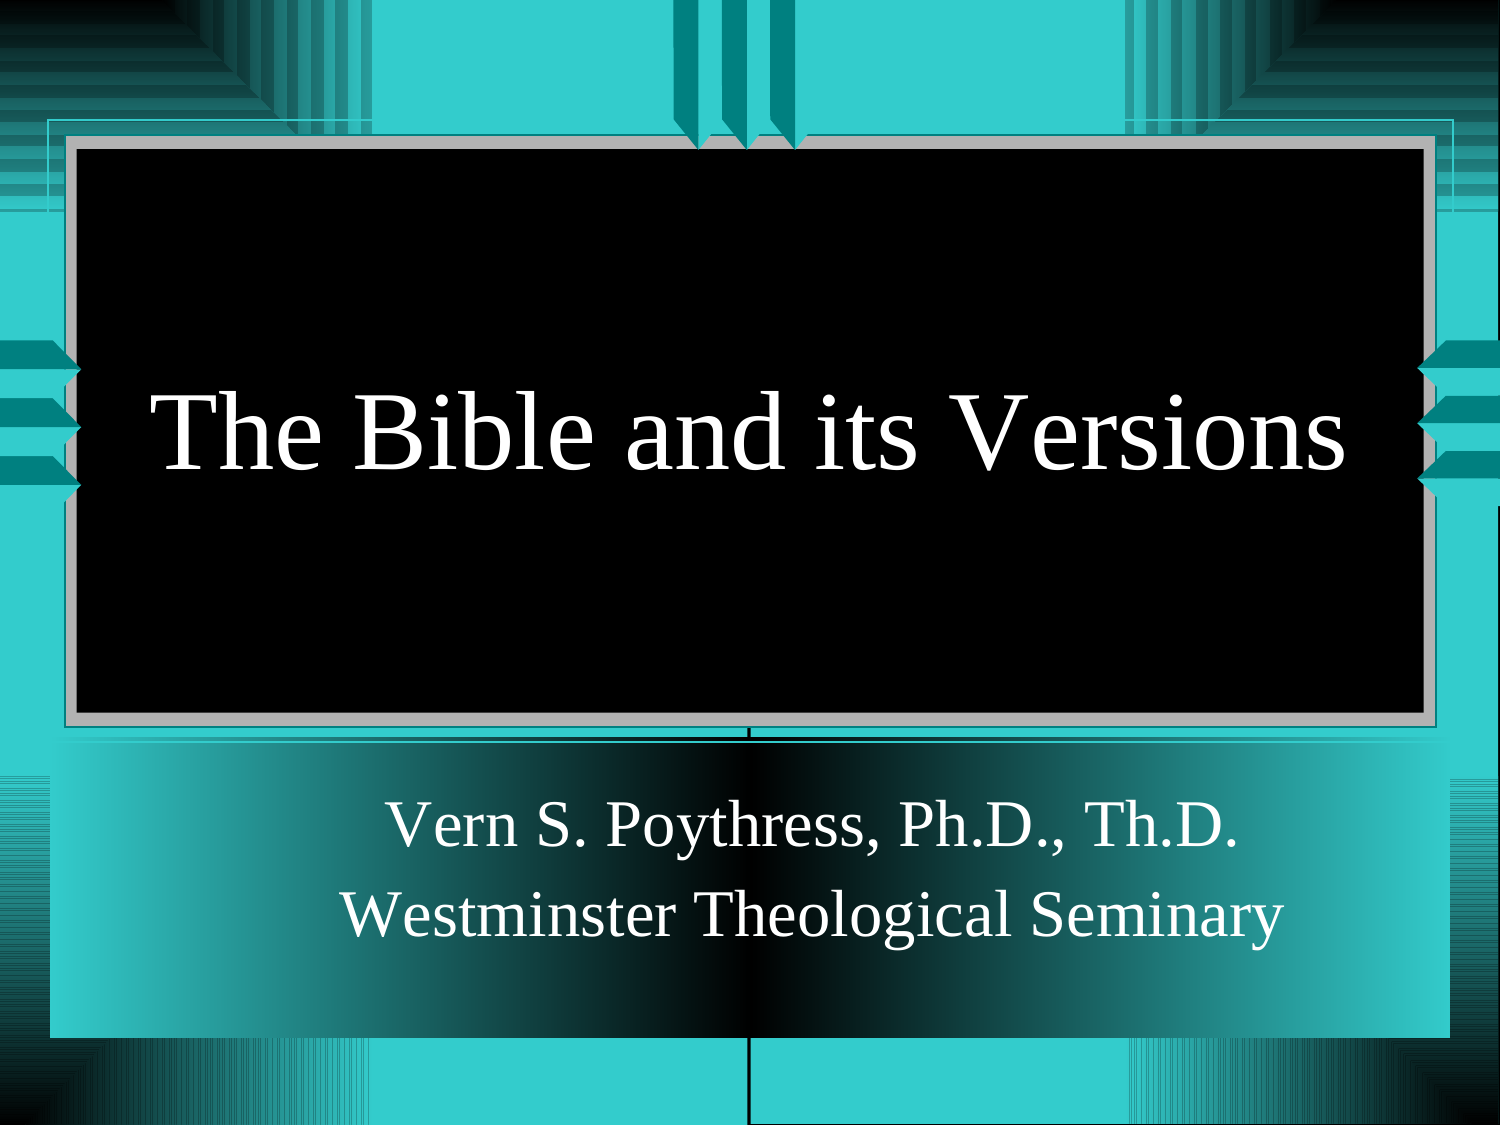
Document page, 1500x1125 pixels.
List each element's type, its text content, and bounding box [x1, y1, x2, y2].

title The Bible and its Versions [112, 337, 1388, 526]
subtitle Vern S. Poythress, Ph.D., Th.D. Westminster Theological Seminary [188, 725, 1438, 1013]
